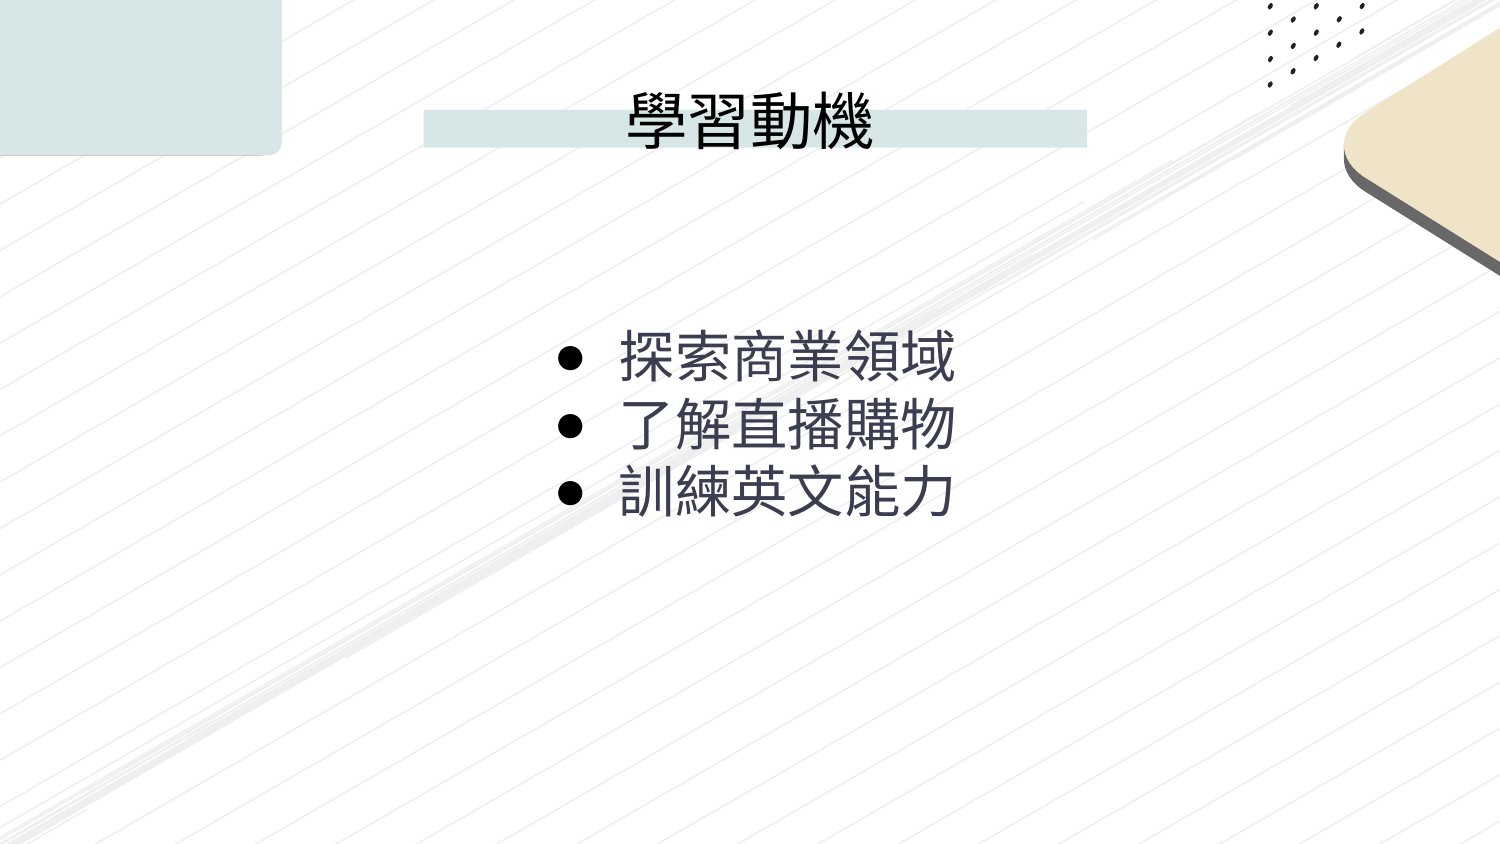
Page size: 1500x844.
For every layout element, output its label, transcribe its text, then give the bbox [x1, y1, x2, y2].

title 學習動機 [75, 72, 1426, 167]
list 探索商業領域 了解直播購物 訓練英文能力 [75, 189, 1426, 599]
